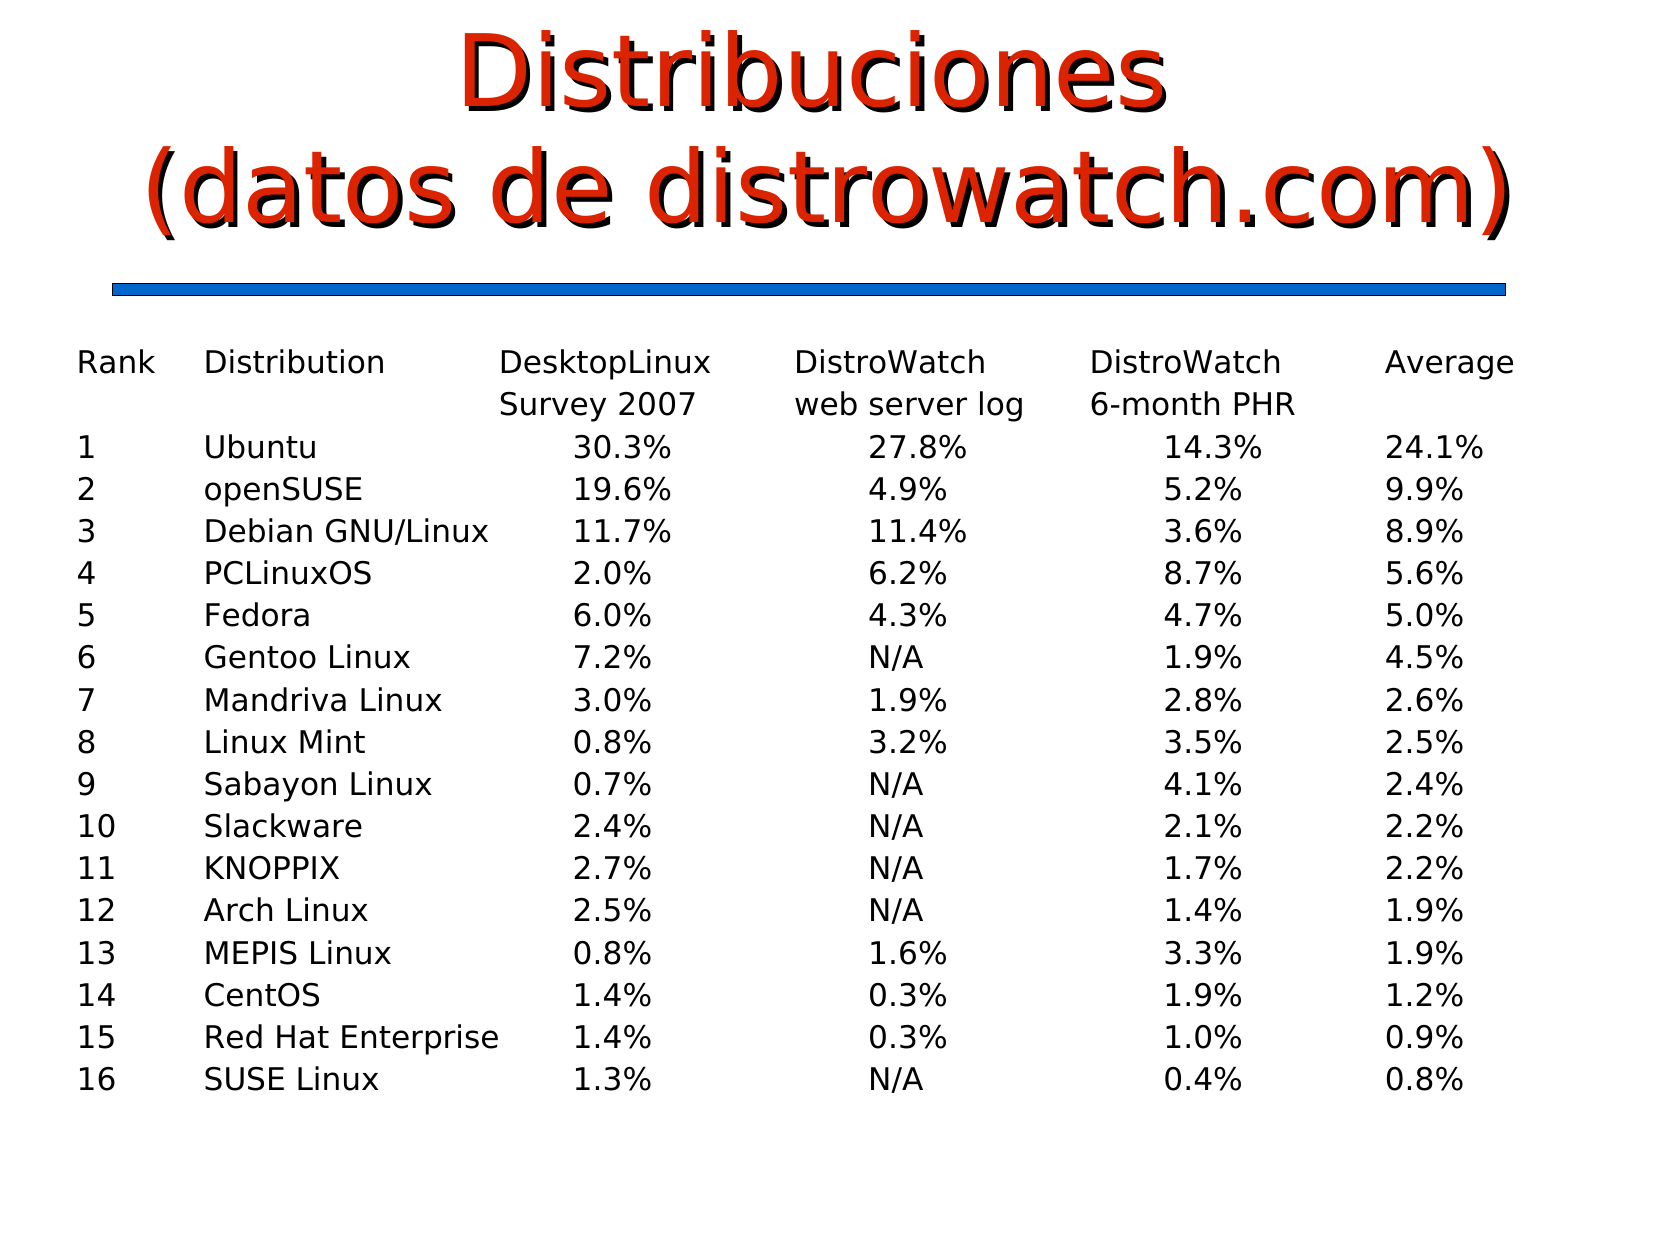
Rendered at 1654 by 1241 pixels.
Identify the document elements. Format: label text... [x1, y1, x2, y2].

list Rank Distribution DesktopLinux DistroWatch DistroWatch Average Survey 2007 web server log 6-month PHR 1 Ubuntu 30.3% 27.8% 14.3% 24.1% 2 openSUSE 19.6% 4.9% 5.2% 9.9% 3 Debian GNU/Linux 11.7% 11.4% 3.6% 8.9% 4 PCLinuxOS 2.0% 6.2% 8.7% 5.6% 5 Fedora 6.0% 4.3% 4.7% 5.0% 6 Gentoo Linux 7.2% N/A 1.9% 4.5% 7 Mandriva Linux 3.0% 1.9% 2.8% 2.6% 8 Linux Mint 0.8% 3.2% 3.5% 2.5% 9 Sabayon Linux 0.7% N/A 4.1% 2.4% 10 Slackware 2.4% N/A 2.1% 2.2% 11 KNOPPIX 2.7% N/A 1.7% 2.2% 12 Arch Linux 2.5% N/A 1.4% 1.9% 13 MEPIS Linux 0.8% 1.6% 3.3% 1.9% 14 CentOS 1.4% 0.3% 1.9% 1.2% 15 Red Hat Enterprise 1.4% 0.3% 1.0% 0.9% 16 SUSE Linux 1.3% N/A 0.4% 0.8% [58, 344, 1595, 1123]
title Distribuciones (datos de distrowatch.com) [121, 13, 1534, 247]
